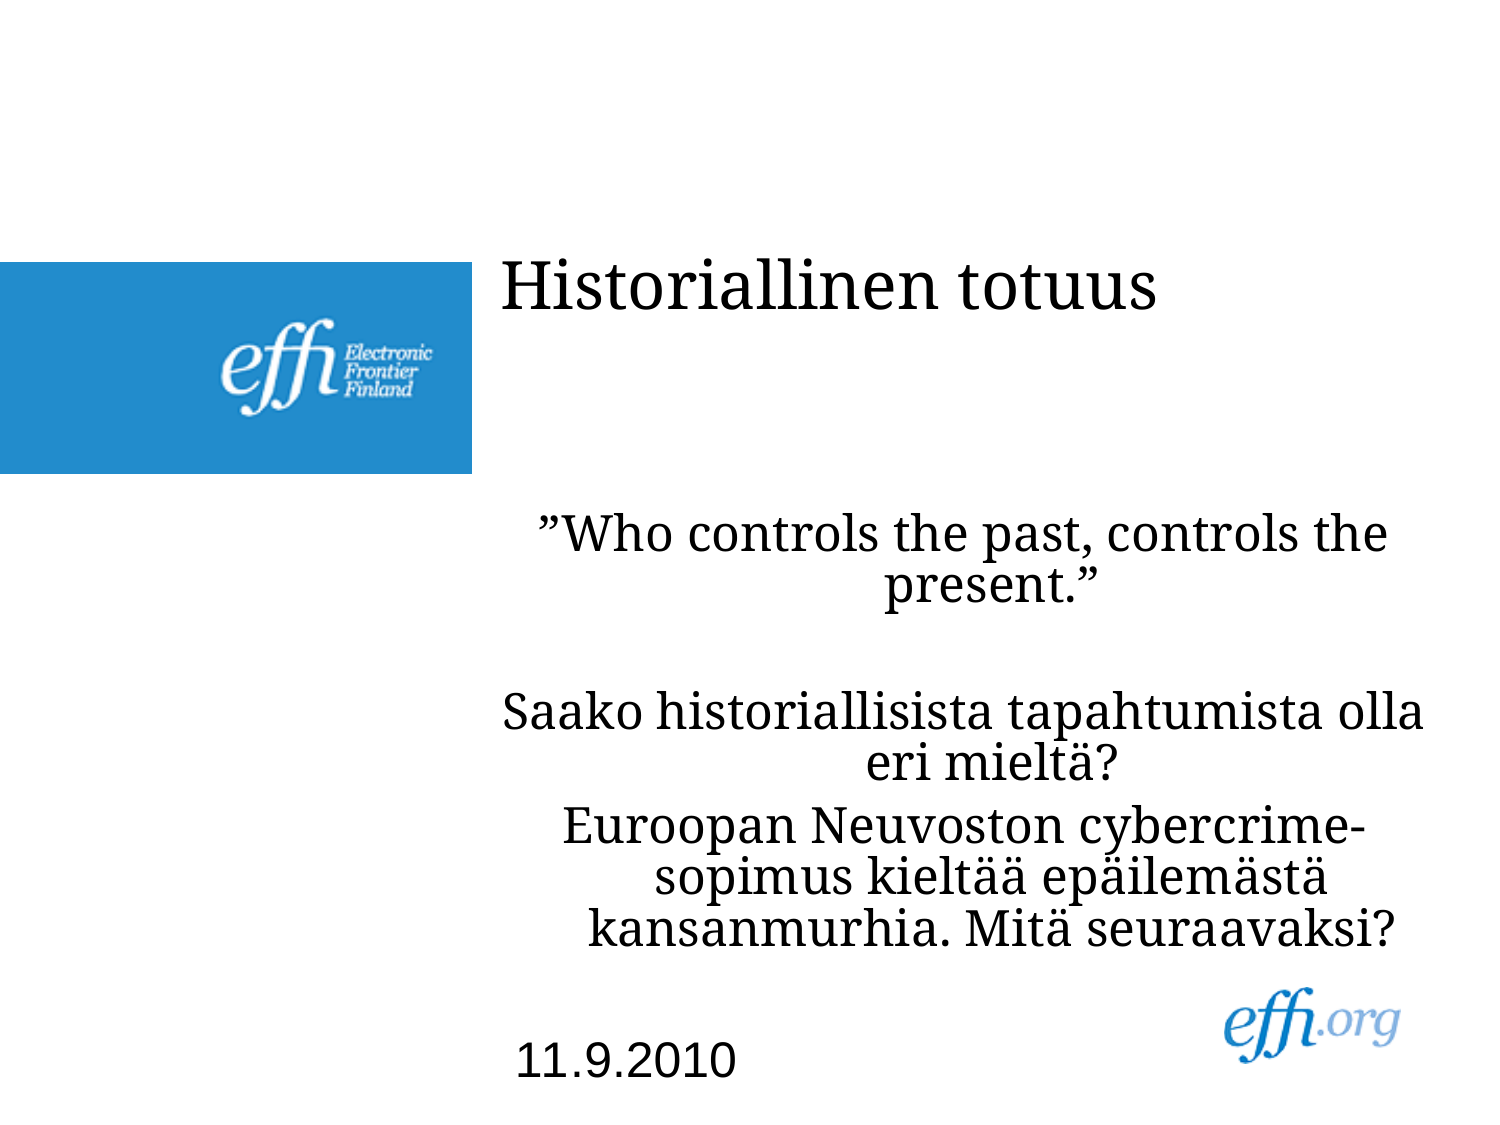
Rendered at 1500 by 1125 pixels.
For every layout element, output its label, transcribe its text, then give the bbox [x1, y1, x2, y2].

title Historiallinen totuus [500, 207, 1425, 368]
subtitle ”Who controls the past, controls the present.” Saako historiallisista tapahtumista olla eri mieltä? Euroopan Neuvoston cybercrime-sopimus kieltää epäilemästä kansanmurhia. Mitä seuraavaksi? [501, 390, 1427, 1004]
picture [0, 262, 472, 474]
picture [1224, 1004, 1401, 1064]
